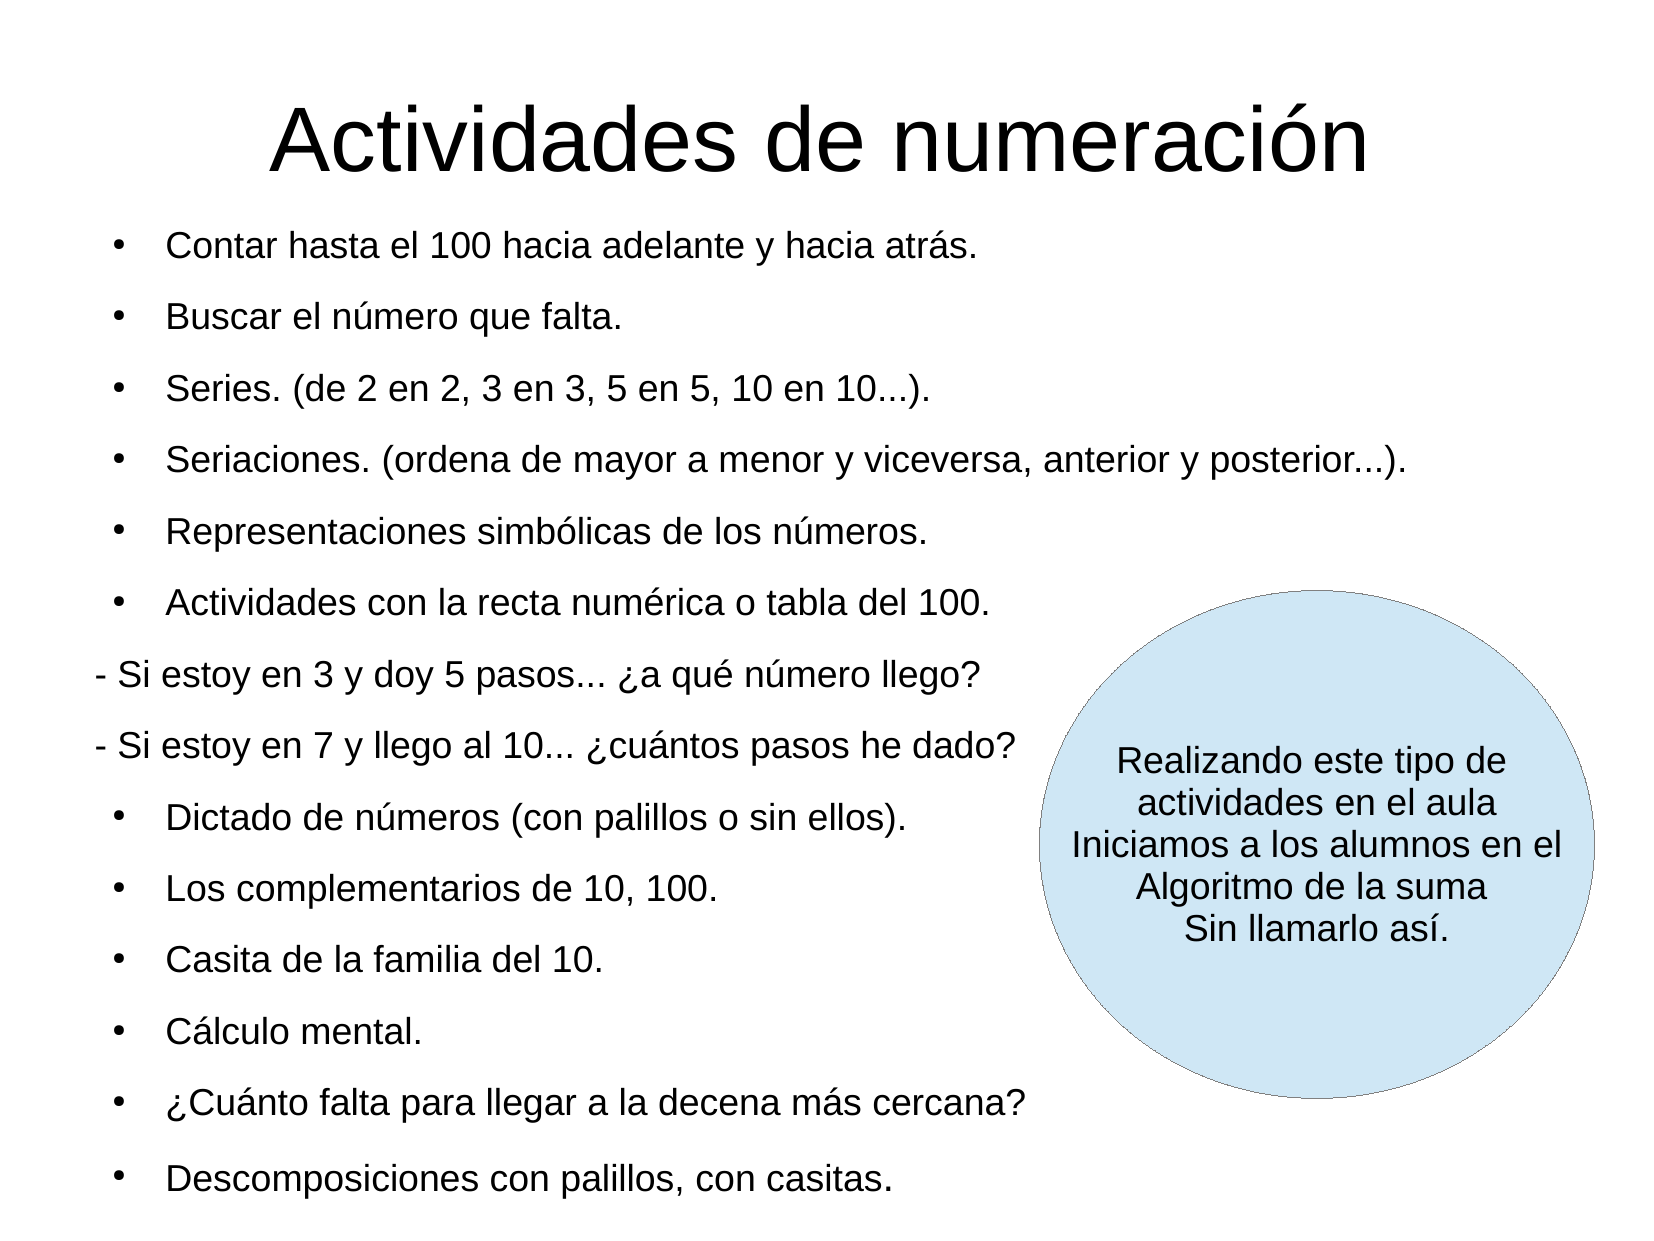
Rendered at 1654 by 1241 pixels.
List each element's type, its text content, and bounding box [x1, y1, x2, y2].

title Actividades de numeración [70, 23, 1571, 257]
text_box Realizando este tipo de actividades en el aula Iniciamos a los alumnos en el Algoritmo de la suma Sin llamarlo así. [1039, 590, 1595, 1099]
list Contar hasta el 100 hacia adelante y hacia atrás. Buscar el número que falta. Series. (de 2 en 2, 3 en 3, 5 en 5, 10 en 10...). Seriaciones. (ordena de mayor a menor y viceversa, anterior y posterior...). Representaciones simbólicas de los números. Actividades con la recta numérica o tabla del 100. - Si estoy en 3 y doy 5 pasos... ¿a qué número llego? - Si estoy en 7 y llego al 10... ¿cuántos pasos he dado? Dictado de números (con palillos o sin ellos). Los complementarios de 10, 100. Casita de la familia del 10. Cálculo mental. ¿Cuánto falta para llegar a la decena más cercana? Descomposiciones con palillos, con casitas. [94, 224, 1536, 1201]
